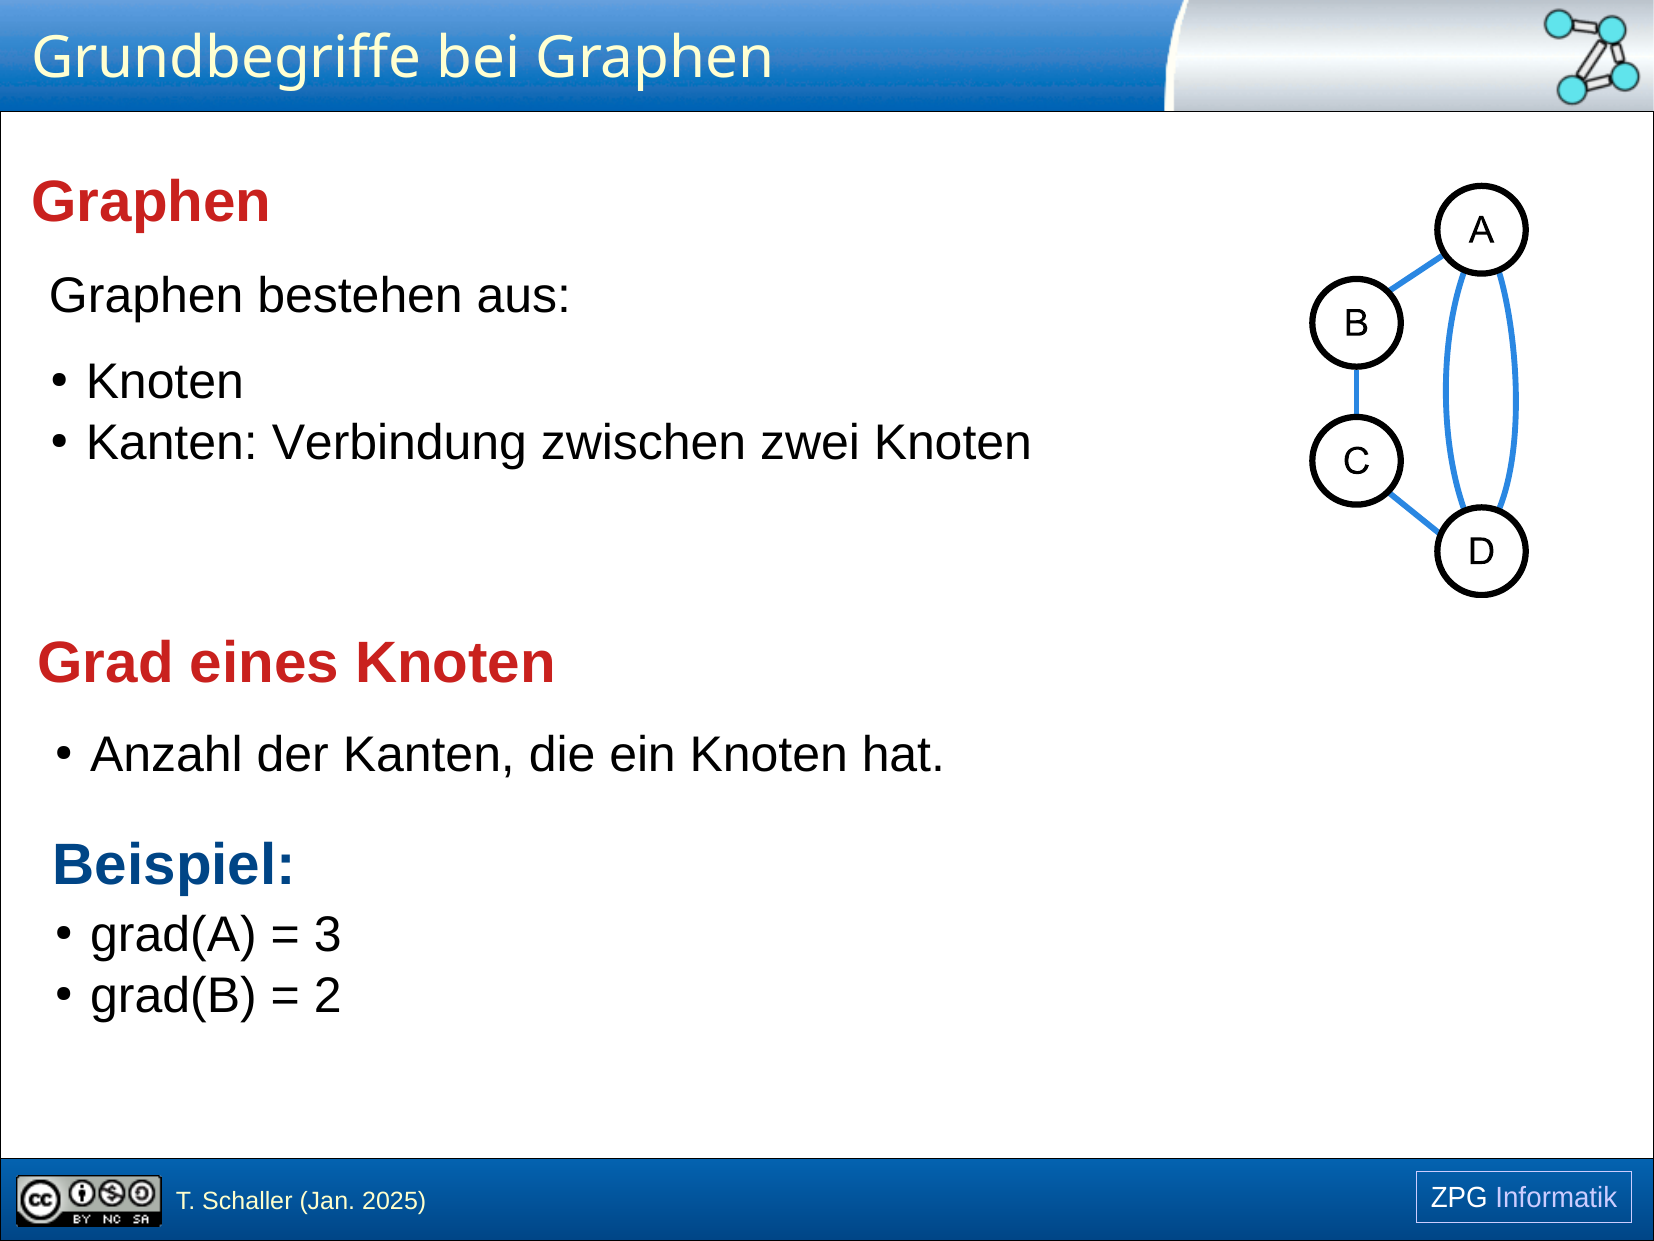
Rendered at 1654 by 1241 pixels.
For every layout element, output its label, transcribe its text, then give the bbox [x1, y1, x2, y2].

text_box grad(A) = 3 grad(B) = 2 [54, 906, 1430, 1086]
picture [16, 1175, 162, 1227]
text_box Anzahl der Kanten, die ein Knoten hat. [54, 726, 1430, 906]
text_box Knoten Kanten: Verbindung zwischen zwei Knoten [50, 353, 1309, 533]
text_box Graphen [31, 168, 900, 235]
text_box Grad eines Knoten [37, 629, 906, 697]
picture [0, 0, 1654, 111]
text_box Beispiel: [52, 831, 362, 906]
text_box Graphen bestehen aus: [48, 267, 1000, 614]
title Grundbegriffe bei Graphen [31, 16, 1151, 94]
picture [1309, 180, 1564, 598]
